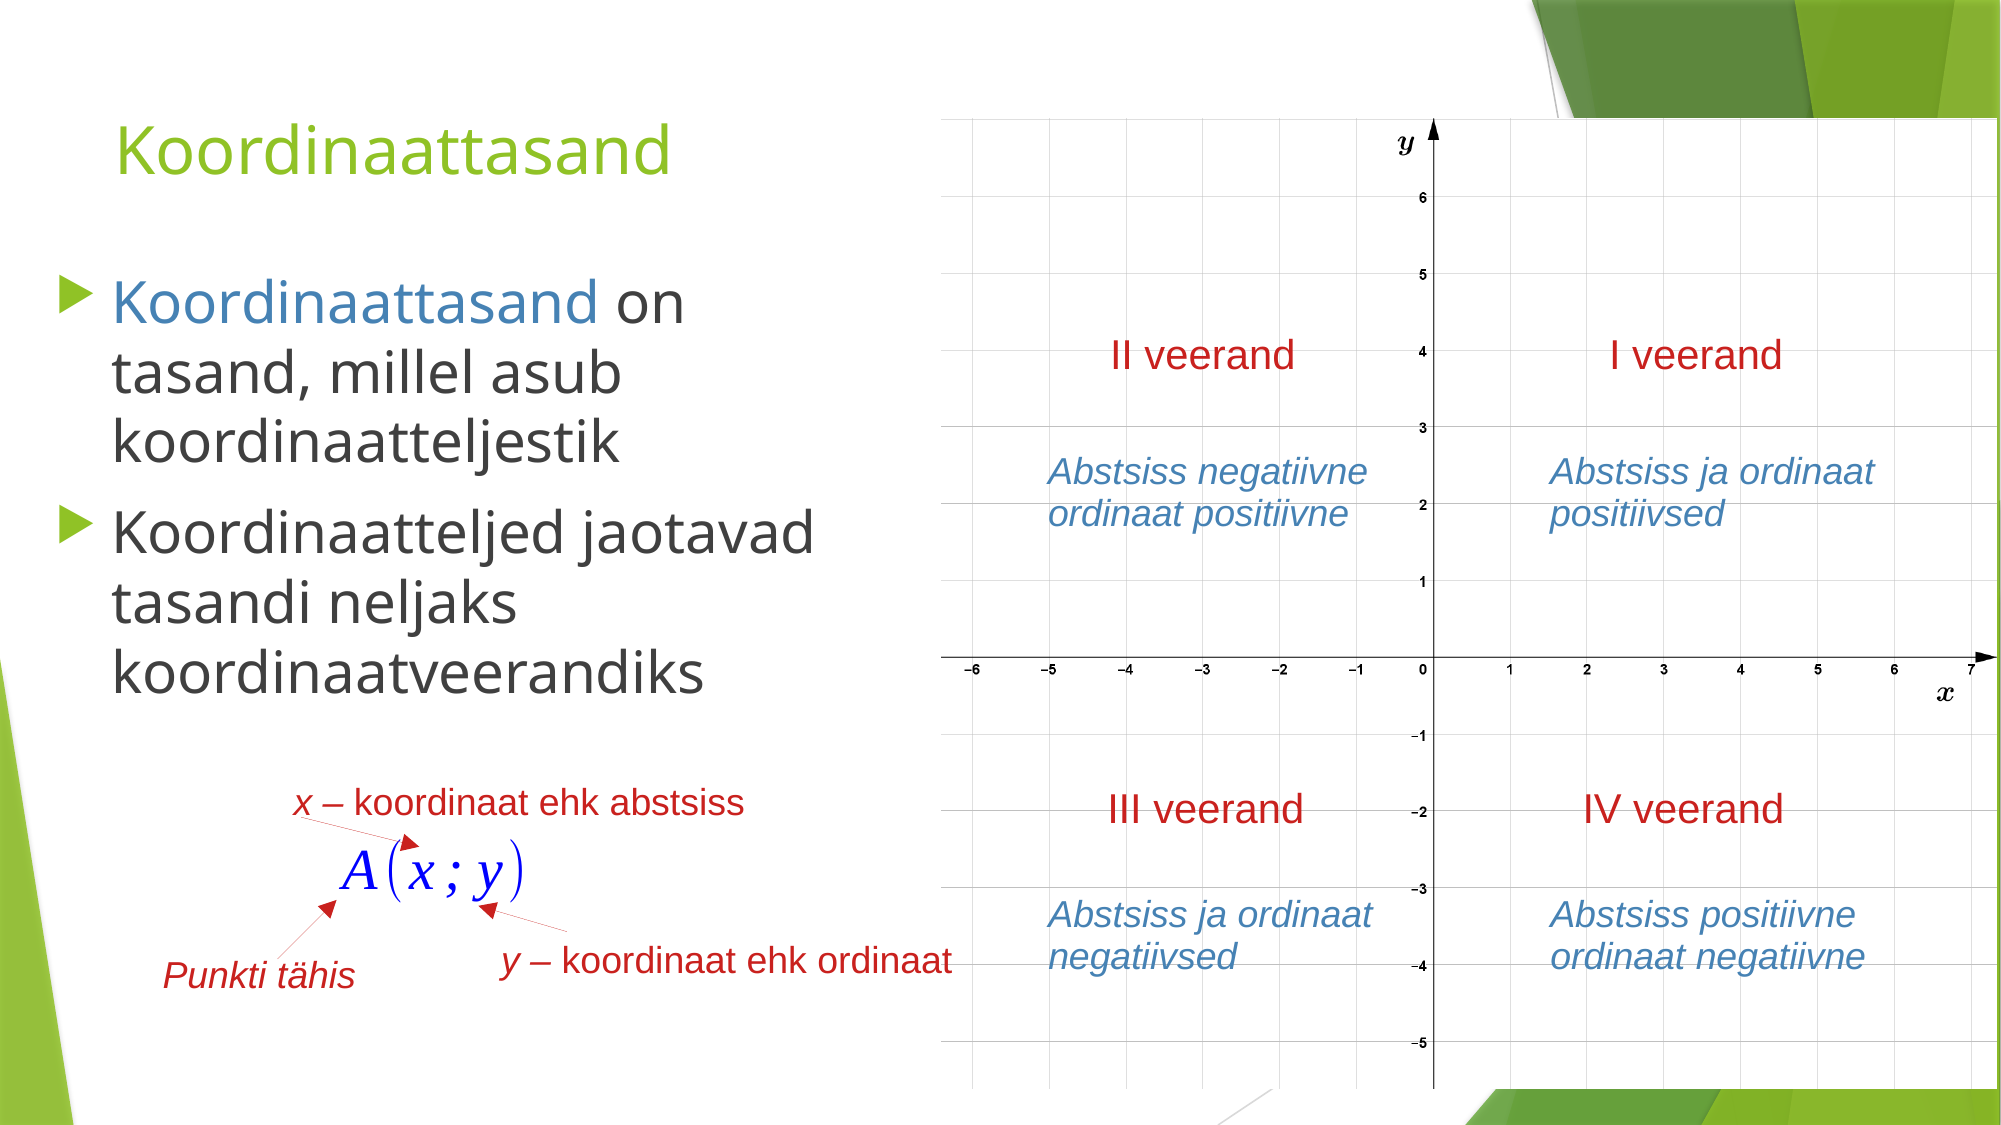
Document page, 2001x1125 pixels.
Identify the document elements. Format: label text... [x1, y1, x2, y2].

list Koordinaattasand on tasand, millel asub koordinaatteljestik Koordinaatteljed jaotavad tasandi neljaks koordinaatveerandiks [40, 206, 886, 739]
text_box III veerand [1092, 778, 1326, 885]
text_box x – koordinaat ehk abstsiss [278, 774, 760, 831]
text_box Punkti tähis [147, 947, 371, 1004]
text_box I veerand [1594, 324, 1799, 387]
text_box IV veerand [1567, 778, 1802, 885]
text_box Abstsiss ja ordinaat positiivsed [1535, 442, 1890, 542]
text_box y – koordinaat ehk ordinaat [486, 931, 968, 989]
title Koordinaattasand [99, 99, 1613, 237]
chart [377, 835, 403, 842]
text_box Abstsiss negatiivne ordinaat positiivne [1033, 442, 1384, 542]
picture [941, 118, 1997, 1089]
text_box Abstsiss positiivne ordinaat negatiivne [1535, 885, 1882, 985]
text_box II veerand [1095, 324, 1329, 433]
chart [330, 835, 533, 906]
text_box Abstsiss ja ordinaat negatiivsed [1033, 885, 1388, 985]
